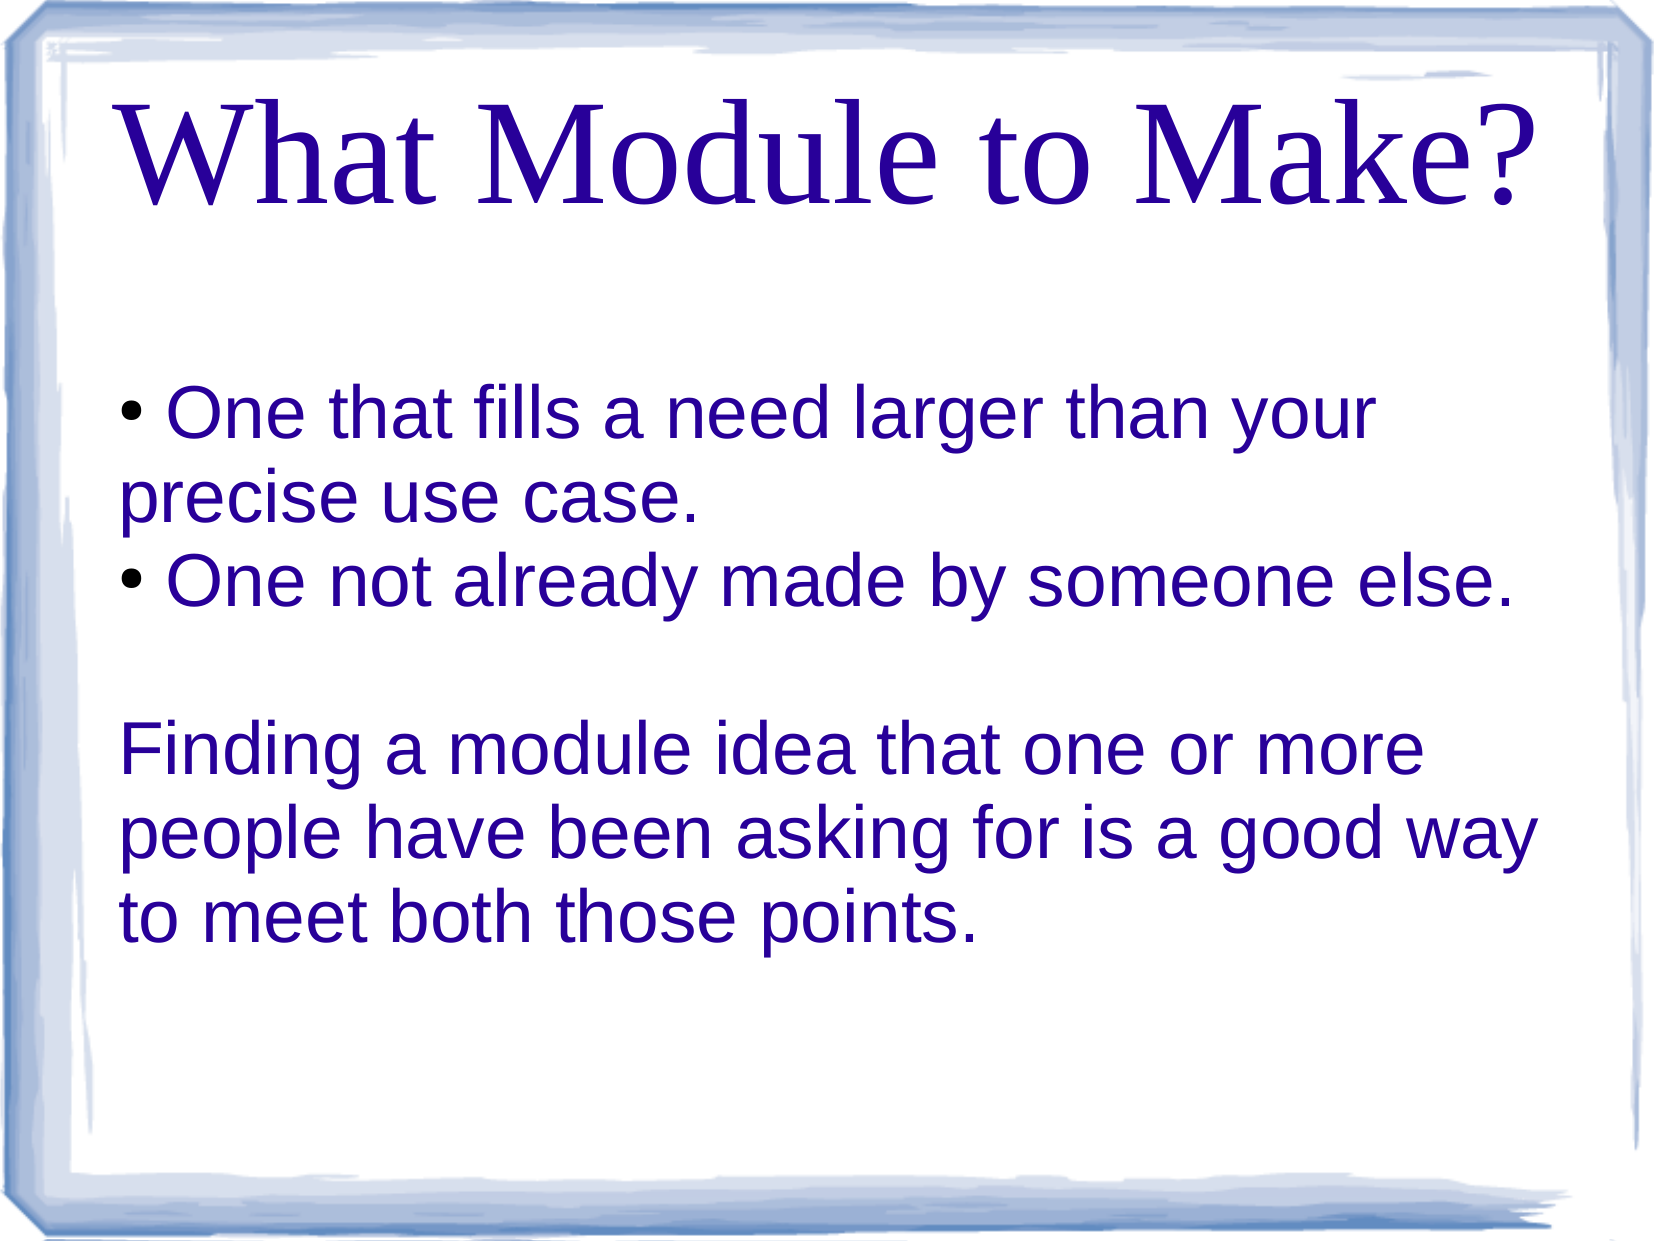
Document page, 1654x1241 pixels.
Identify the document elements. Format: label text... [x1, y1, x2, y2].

title What Module to Make? [82, 56, 1571, 250]
subtitle One that fills a need larger than your precise use case. One not already made by someone else. Finding a module idea that one or more people have been asking for is a good way to meet both those points. [118, 332, 1571, 997]
picture [0, 0, 1654, 1241]
